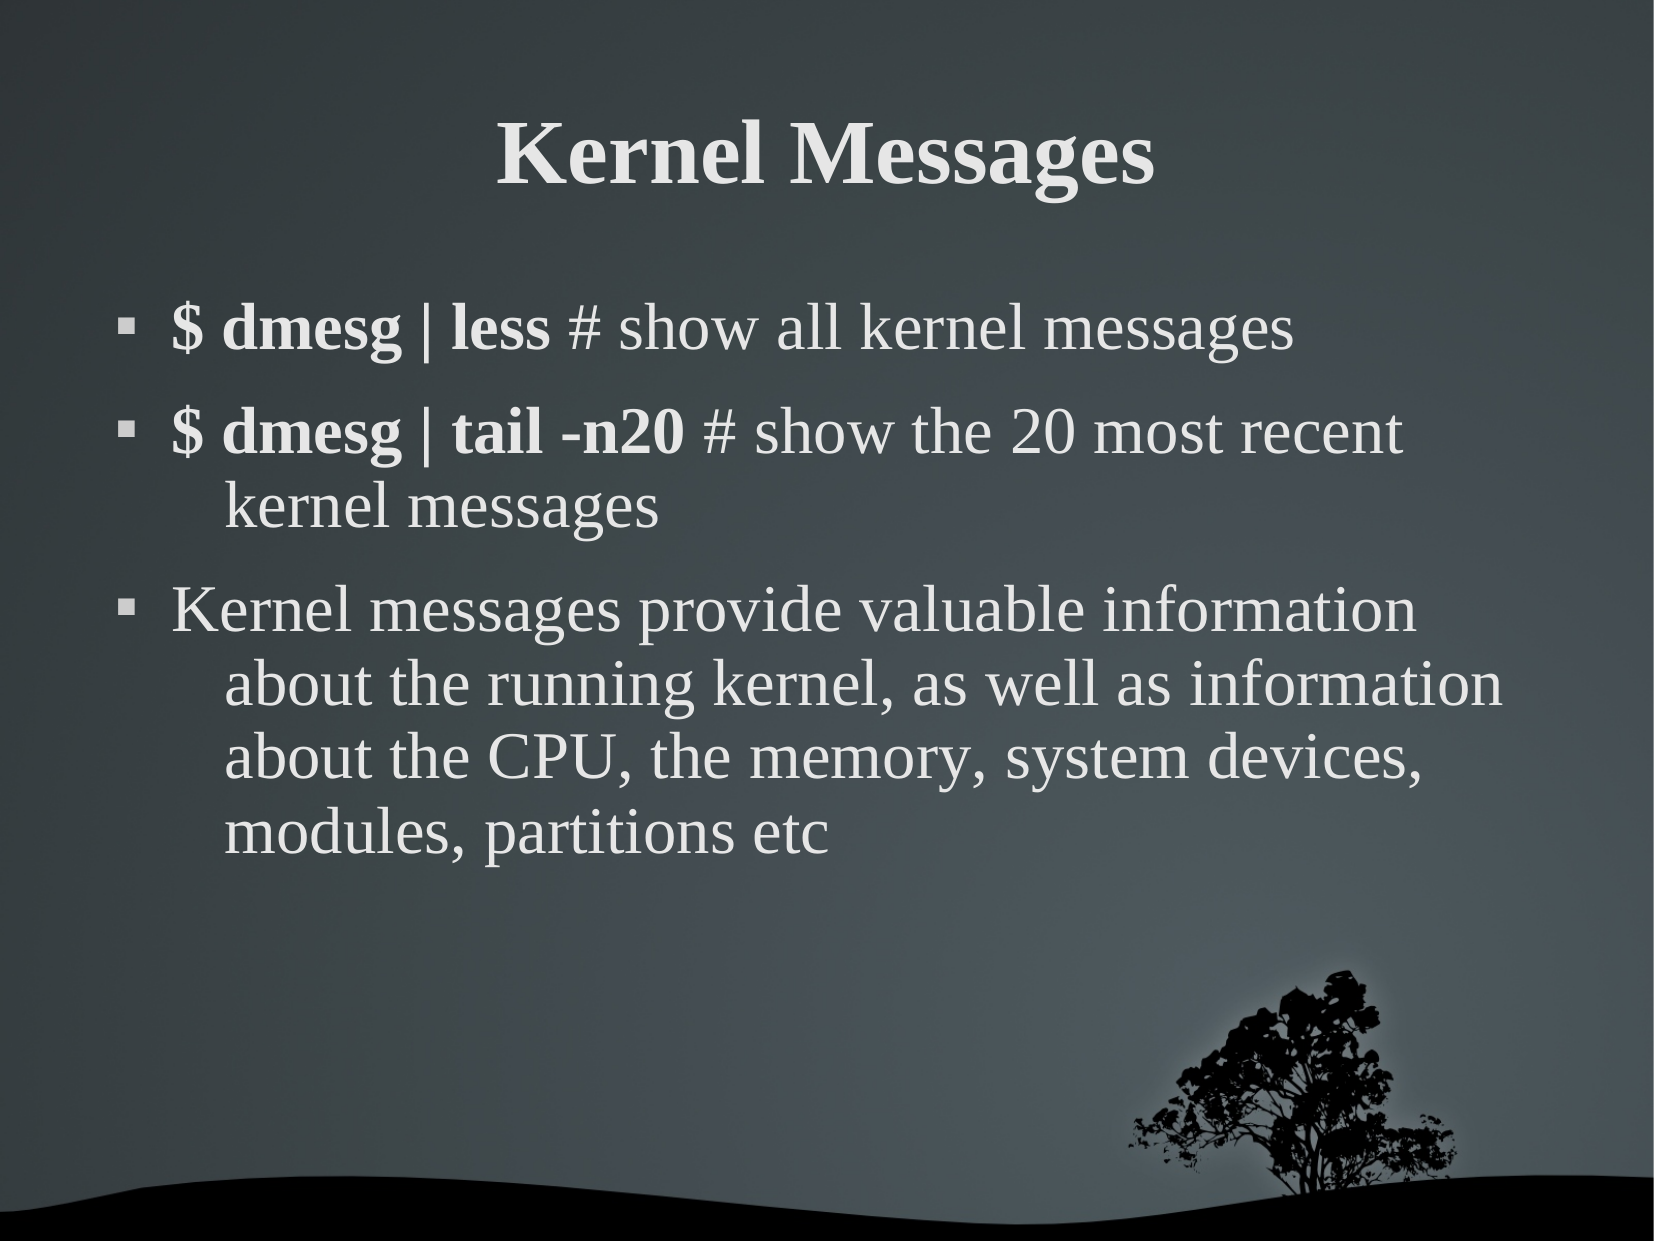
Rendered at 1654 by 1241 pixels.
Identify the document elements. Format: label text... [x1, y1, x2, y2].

list $ dmesg | less # show all kernel messages $ dmesg | tail -n20 # show the 20 most recent kernel messages Kernel messages provide valuable information about the running kernel, as well as information about the CPU, the memory, system devices, modules, partitions etc [82, 290, 1571, 1207]
picture [0, 0, 1654, 1241]
title Kernel Messages [82, 49, 1571, 257]
